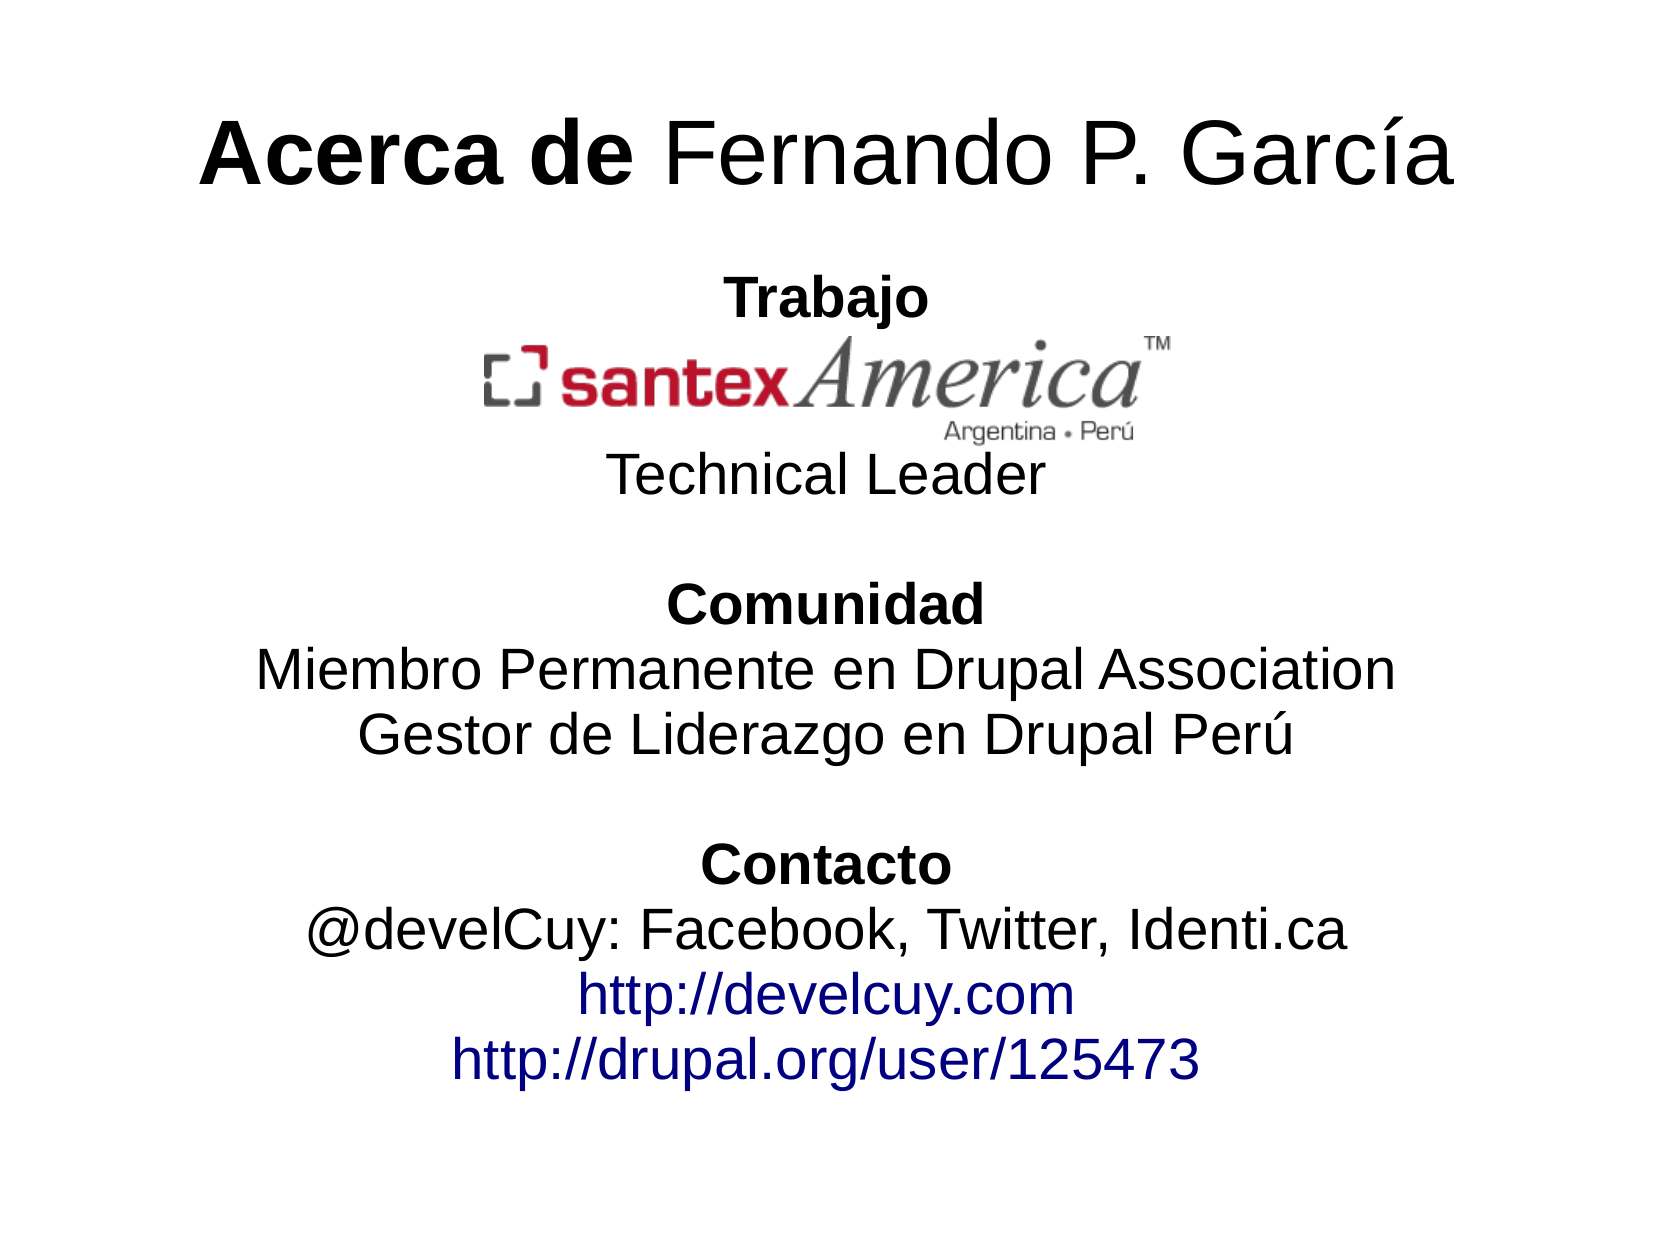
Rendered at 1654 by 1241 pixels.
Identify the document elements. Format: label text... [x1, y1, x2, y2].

title Acerca de Fernando P. García [82, 56, 1571, 250]
subtitle Trabajo Santex America Technical Leader Comunidad Miembro Permanente en Drupal Association Gestor de Liderazgo en Drupal Perú Contacto @develCuy: Facebook, Twitter, Identi.ca http://develcuy.com http://drupal.org/user/125473 [82, 250, 1571, 1152]
picture [484, 336, 1171, 448]
